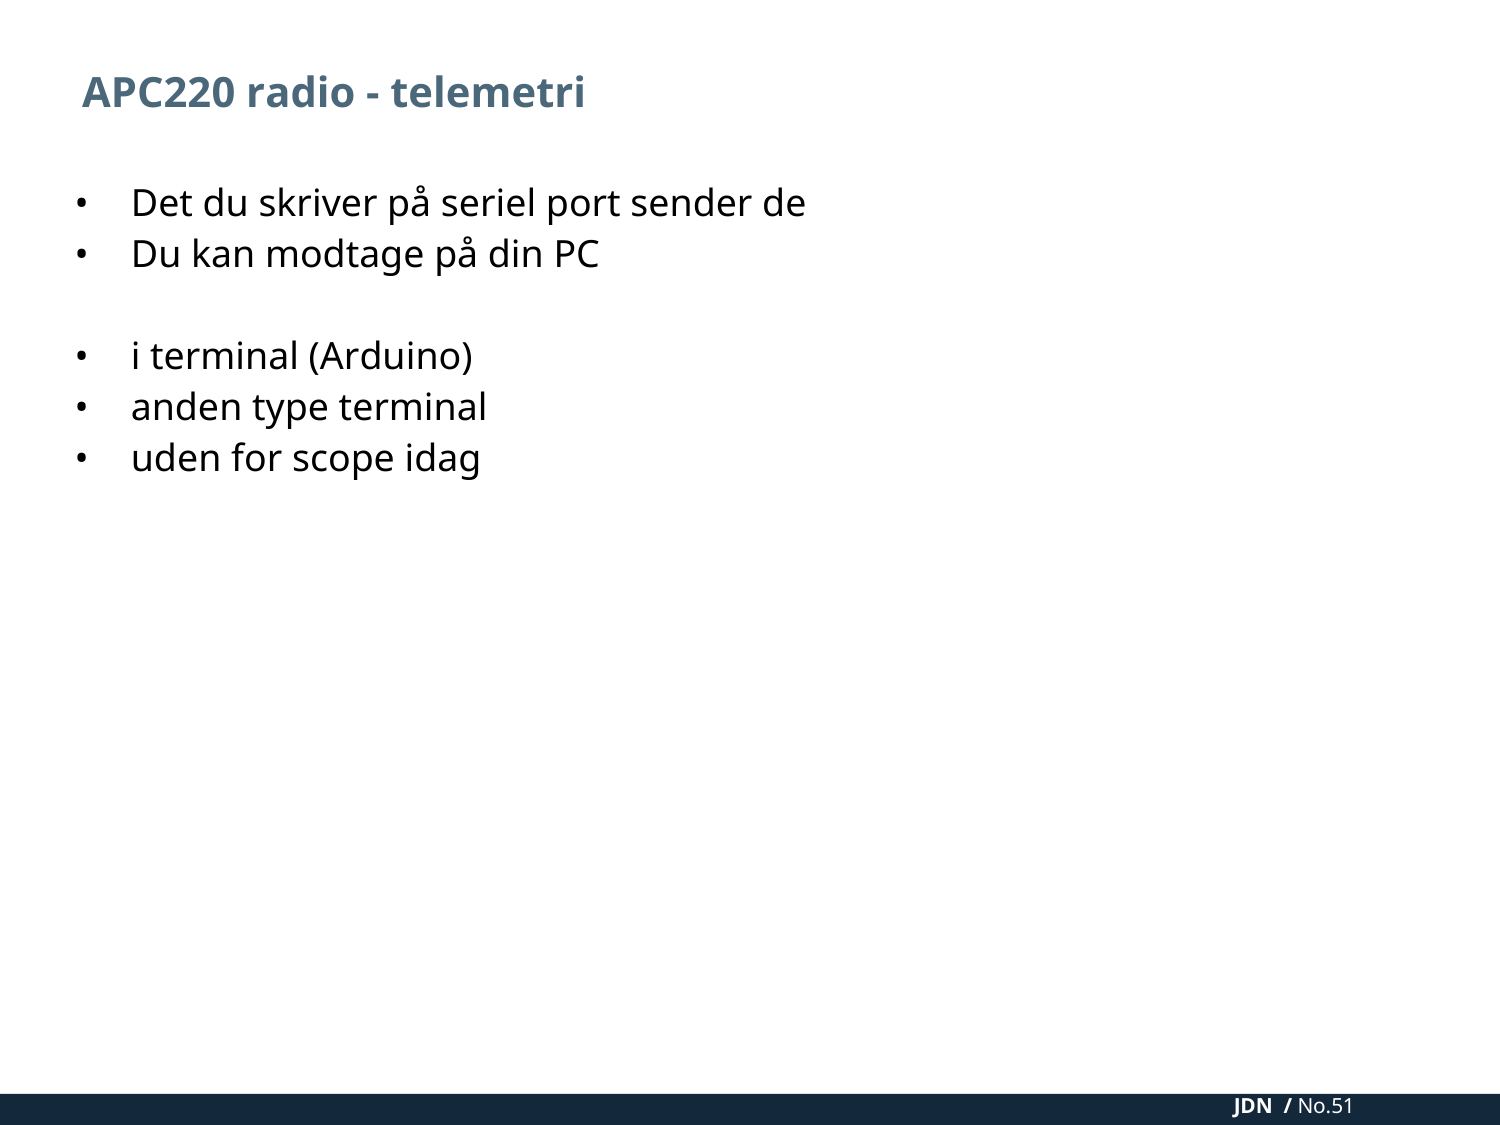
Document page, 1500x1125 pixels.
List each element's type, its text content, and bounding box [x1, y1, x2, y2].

list Det du skriver på seriel port sender de Du kan modtage på din PC i terminal (Arduino) anden type terminal uden for scope idag [68, 176, 1462, 1094]
title APC220 radio - telemetri [67, 34, 1416, 148]
